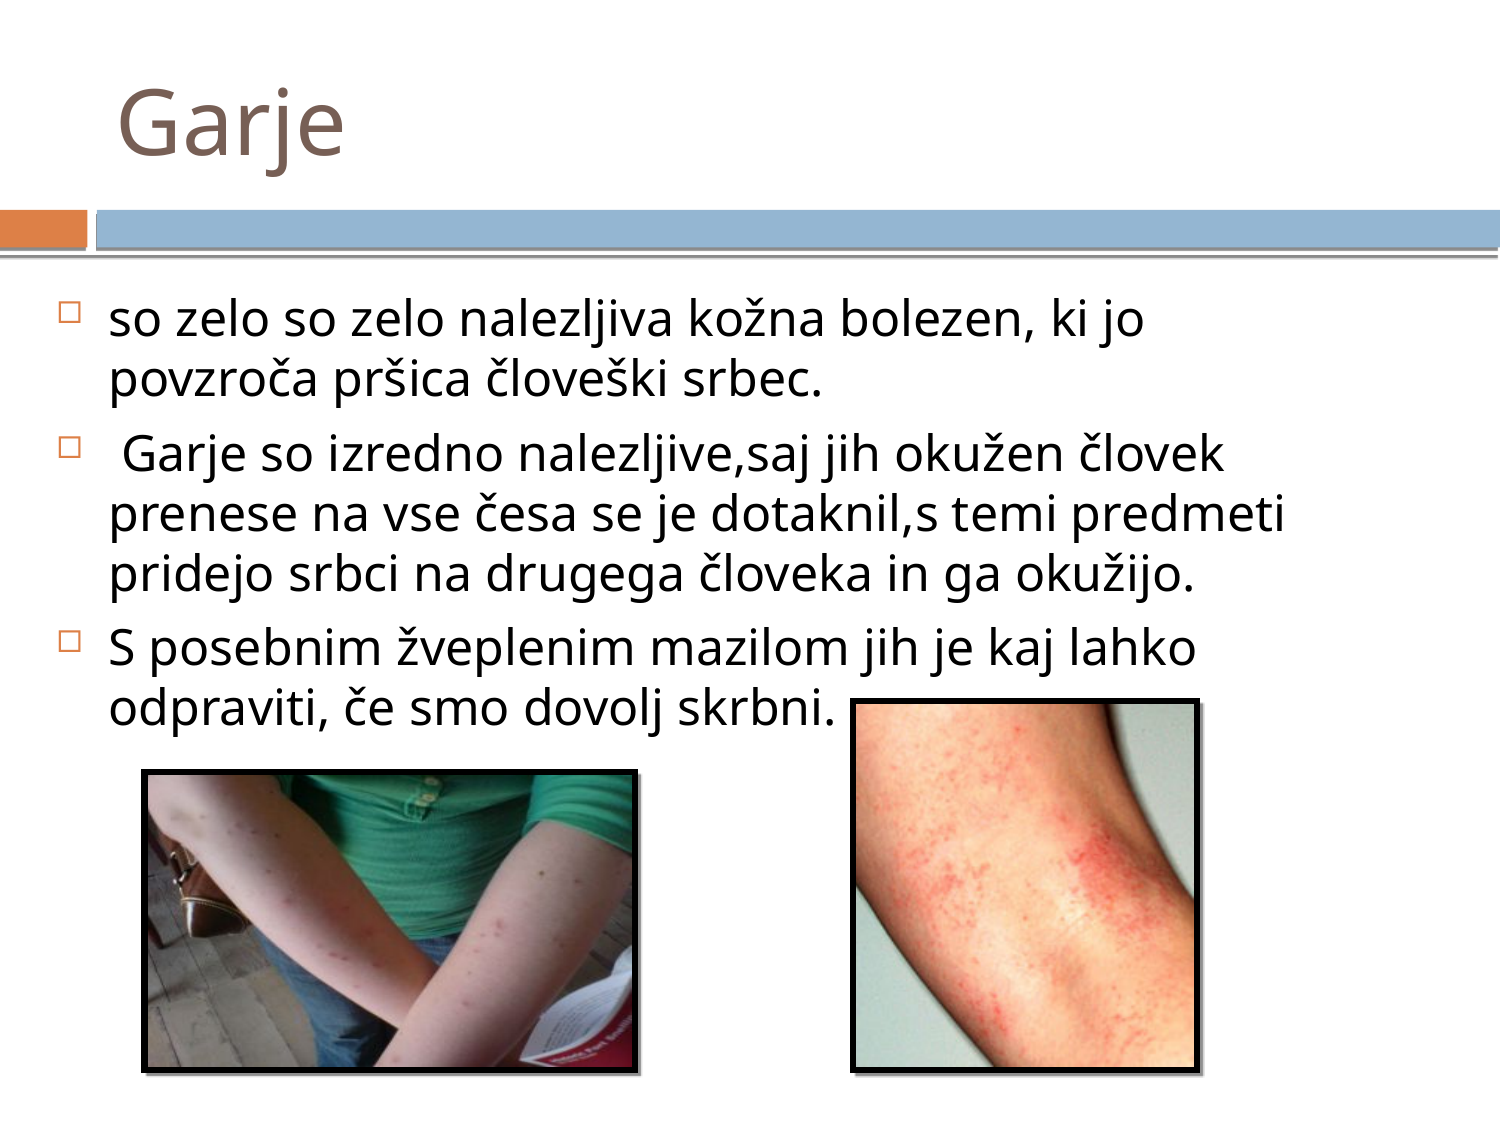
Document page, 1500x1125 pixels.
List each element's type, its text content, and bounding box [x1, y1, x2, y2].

picture [147, 774, 632, 1067]
list so zelo so zelo nalezljiva kožna bolezen, ki jo povzroča pršica človeški srbec. Garje so izredno nalezljive,saj jih okužen človek prenese na vse česa se je dotaknil,s temi predmeti pridejo srbci na drugega človeka in ga okužijo. S posebnim žveplenim mazilom jih je kaj lahko odpraviti, če smo dovolj skrbni. [41, 278, 1379, 929]
title Garje [100, 37, 1438, 200]
picture [856, 704, 1194, 1067]
